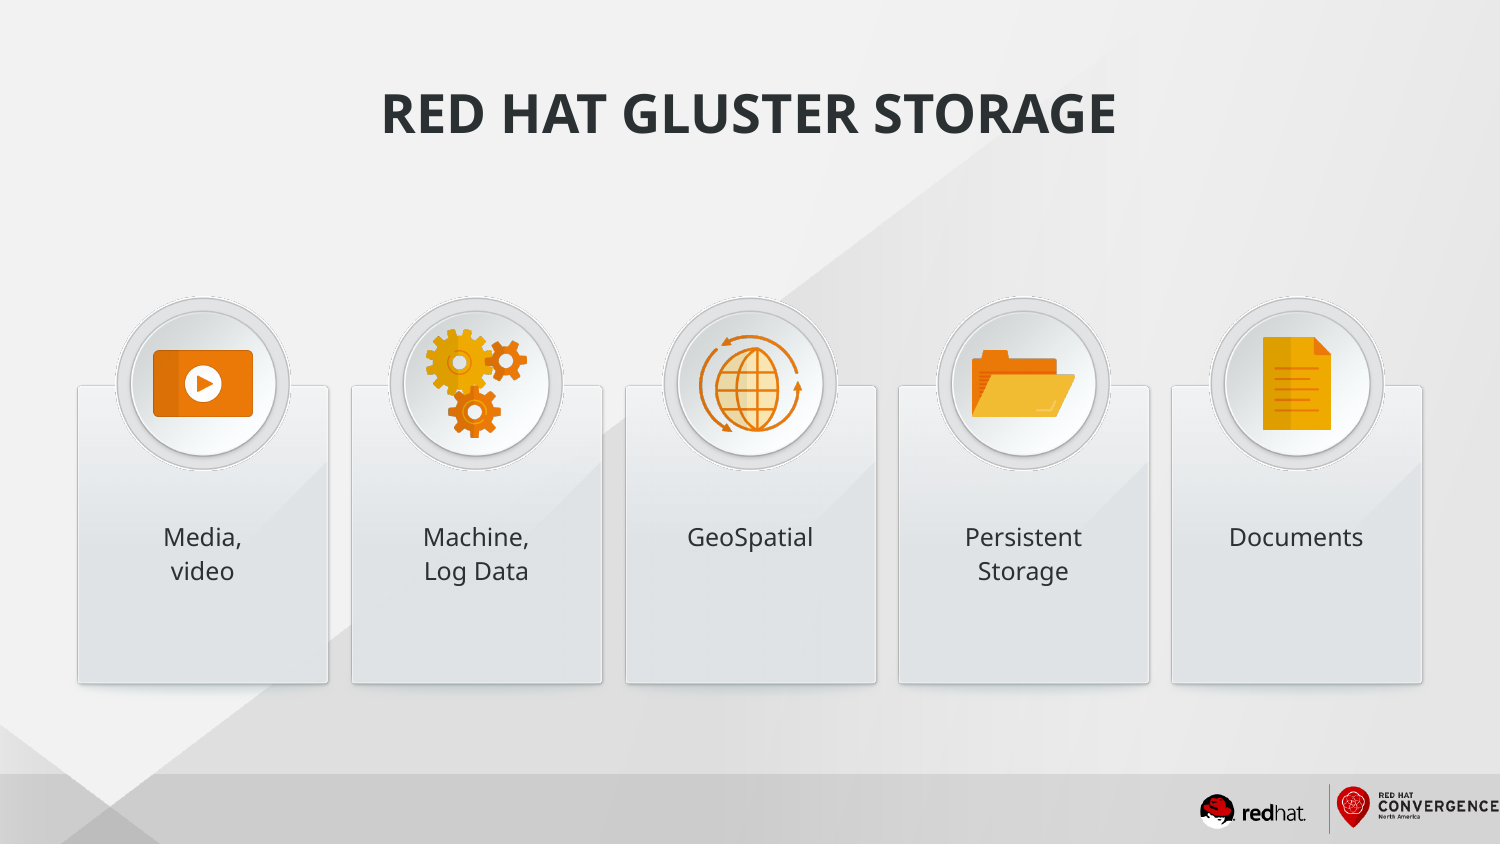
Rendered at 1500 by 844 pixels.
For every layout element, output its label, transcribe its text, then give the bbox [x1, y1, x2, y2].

text_box Media, video [115, 502, 291, 615]
text_box Persistent Storage [931, 502, 1116, 615]
picture [0, 0, 1500, 844]
text_box Machine, Log Data [388, 502, 564, 615]
text_box Documents [1204, 502, 1389, 615]
title RED HAT GLUSTER STORAGE [51, 64, 1449, 159]
text_box GeoSpatial [662, 502, 838, 615]
